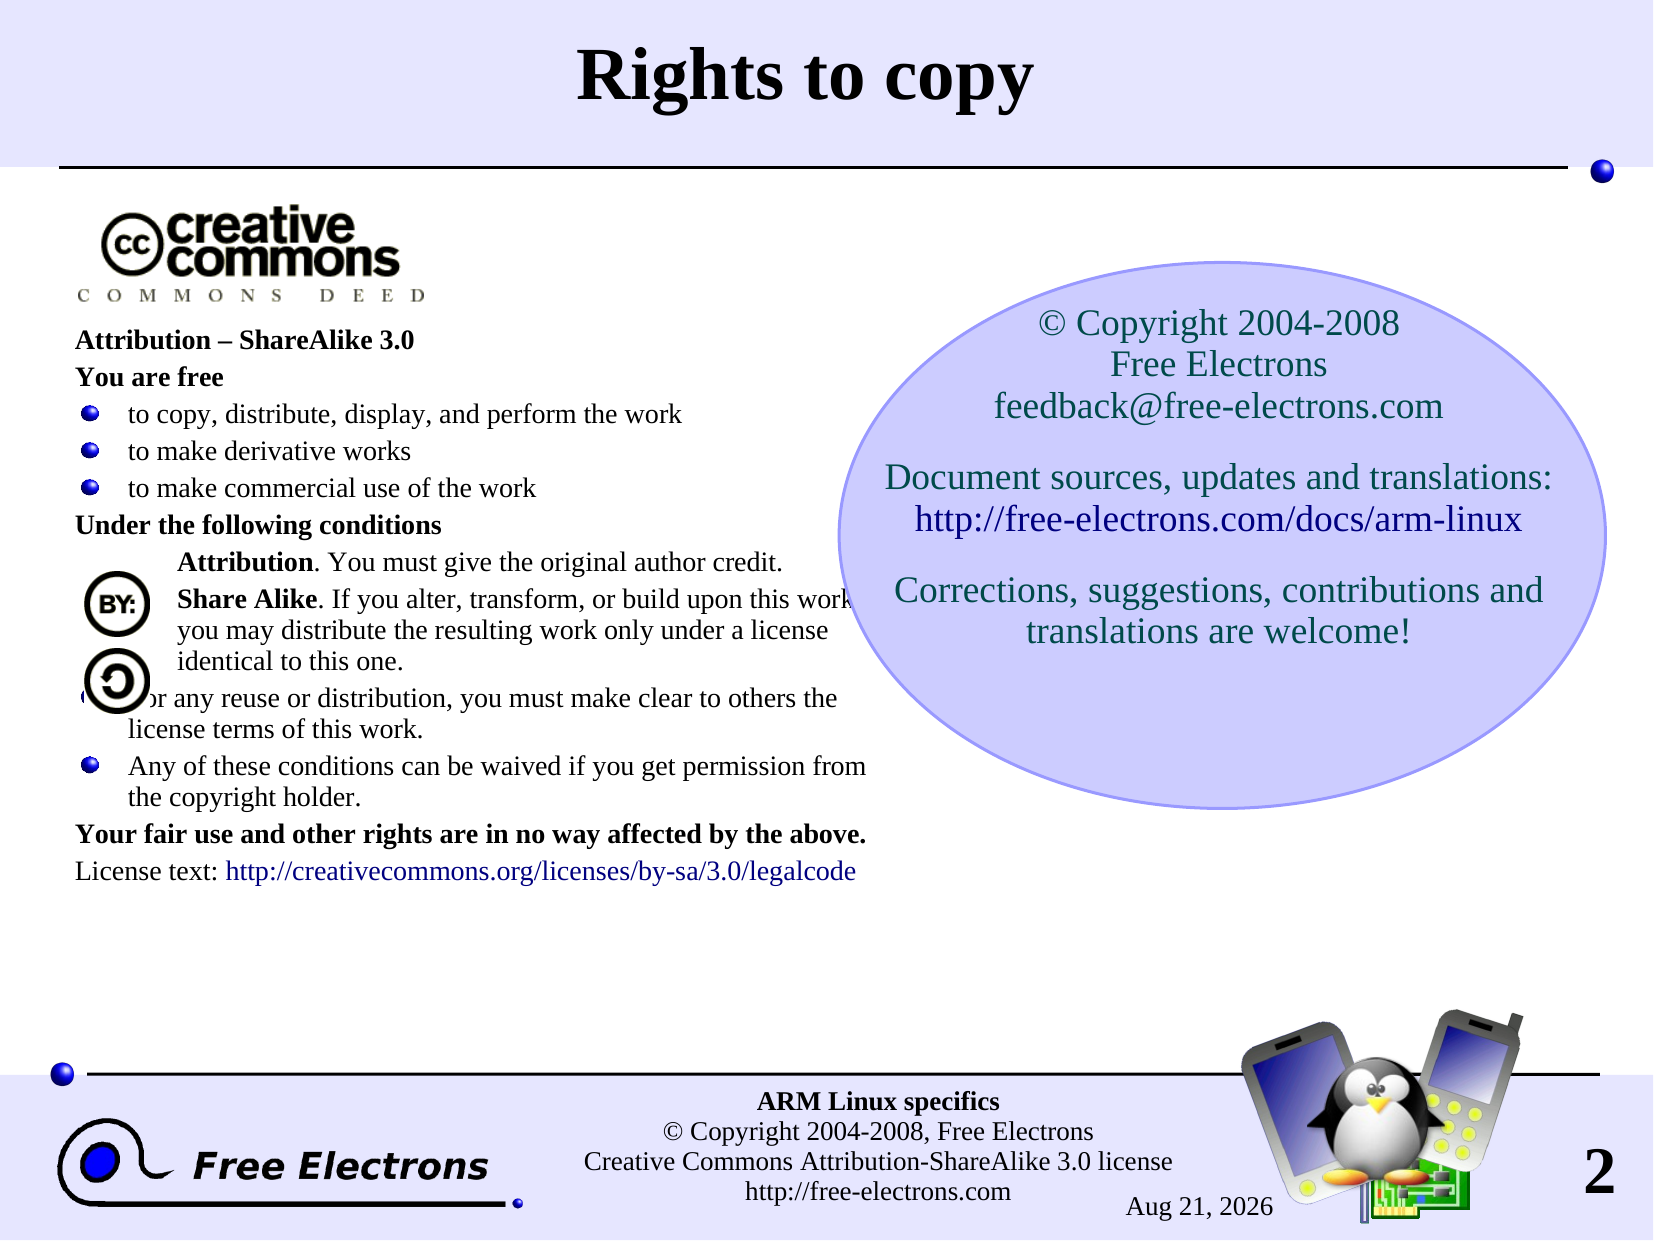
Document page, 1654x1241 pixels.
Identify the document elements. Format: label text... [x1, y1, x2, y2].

picture [78, 204, 424, 303]
picture [84, 648, 150, 714]
list © Copyright 2004-2008 Free Electrons feedback@free-electrons.com Document sources, updates and translations: http://free-electrons.com/docs/arm-linux Corrections, suggestions, contributions and translations are welcome! [863, 301, 1557, 726]
picture [1225, 983, 1538, 1241]
picture [50, 1107, 527, 1216]
text_box [1557, 402, 1606, 669]
picture [84, 571, 150, 637]
list Attribution – ShareAlike 3.0 You are free to copy, distribute, display, and perform the work to make derivative works to make commercial use of the work Under the following conditions Attribution. You must give the original author credit. Share Alike. If you alter, transform, or build upon this work, you may distribute the resulting work only under a license identical to this one. For any reuse or distribution, you must make clear to others the license terms of this work. Any of these conditions can be waived if you get permission from the copyright holder. Your fair use and other rights are in no way affected by the above. License text: http://creativecommons.org/licenses/by-sa/3.0/legalcode [56, 324, 884, 1053]
text_box [1025, 262, 1419, 301]
text_box [839, 440, 863, 631]
text_box [947, 726, 1497, 809]
title Rights to copy [60, 25, 1551, 124]
